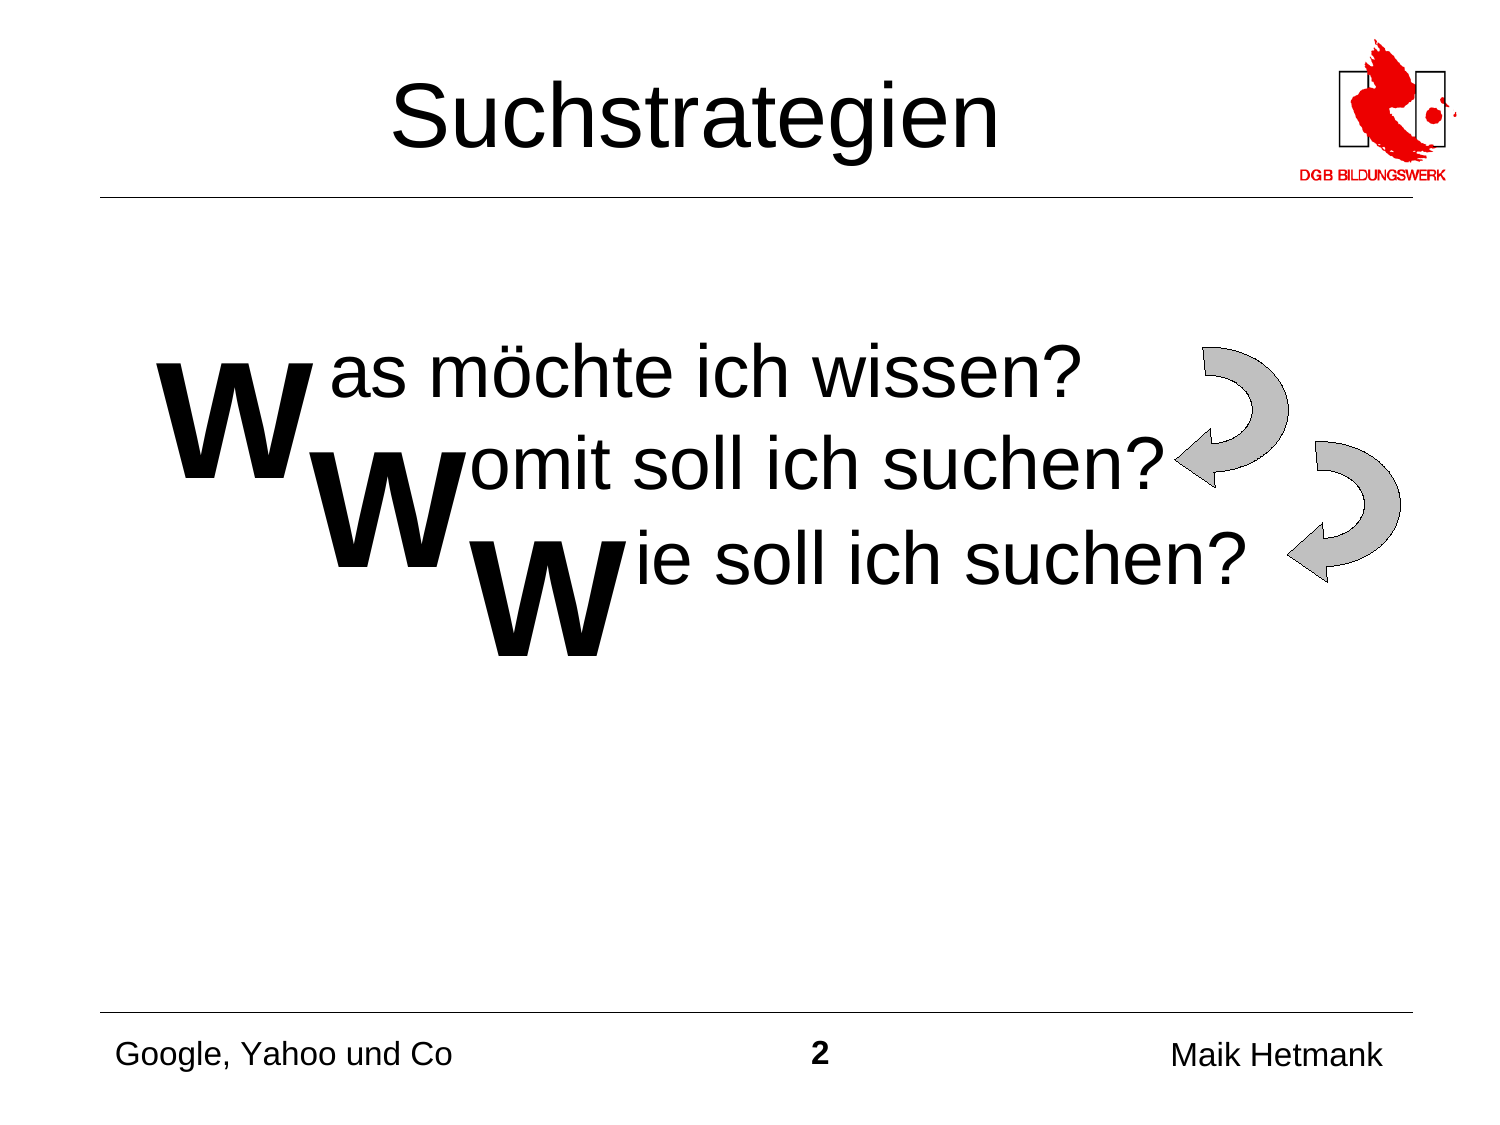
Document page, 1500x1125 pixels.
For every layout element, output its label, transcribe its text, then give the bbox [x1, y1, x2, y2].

title Suchstrategien [87, 49, 1305, 175]
list ie soll ich suchen? [661, 508, 1359, 608]
list as möchte ich wissen? [348, 322, 1108, 414]
list W [454, 497, 661, 700]
text_box [1174, 347, 1289, 488]
list omit soll ich suchen? [501, 414, 1194, 508]
list W [295, 408, 501, 611]
text_box [1287, 441, 1401, 583]
picture [1299, 37, 1457, 181]
list W [141, 320, 348, 522]
